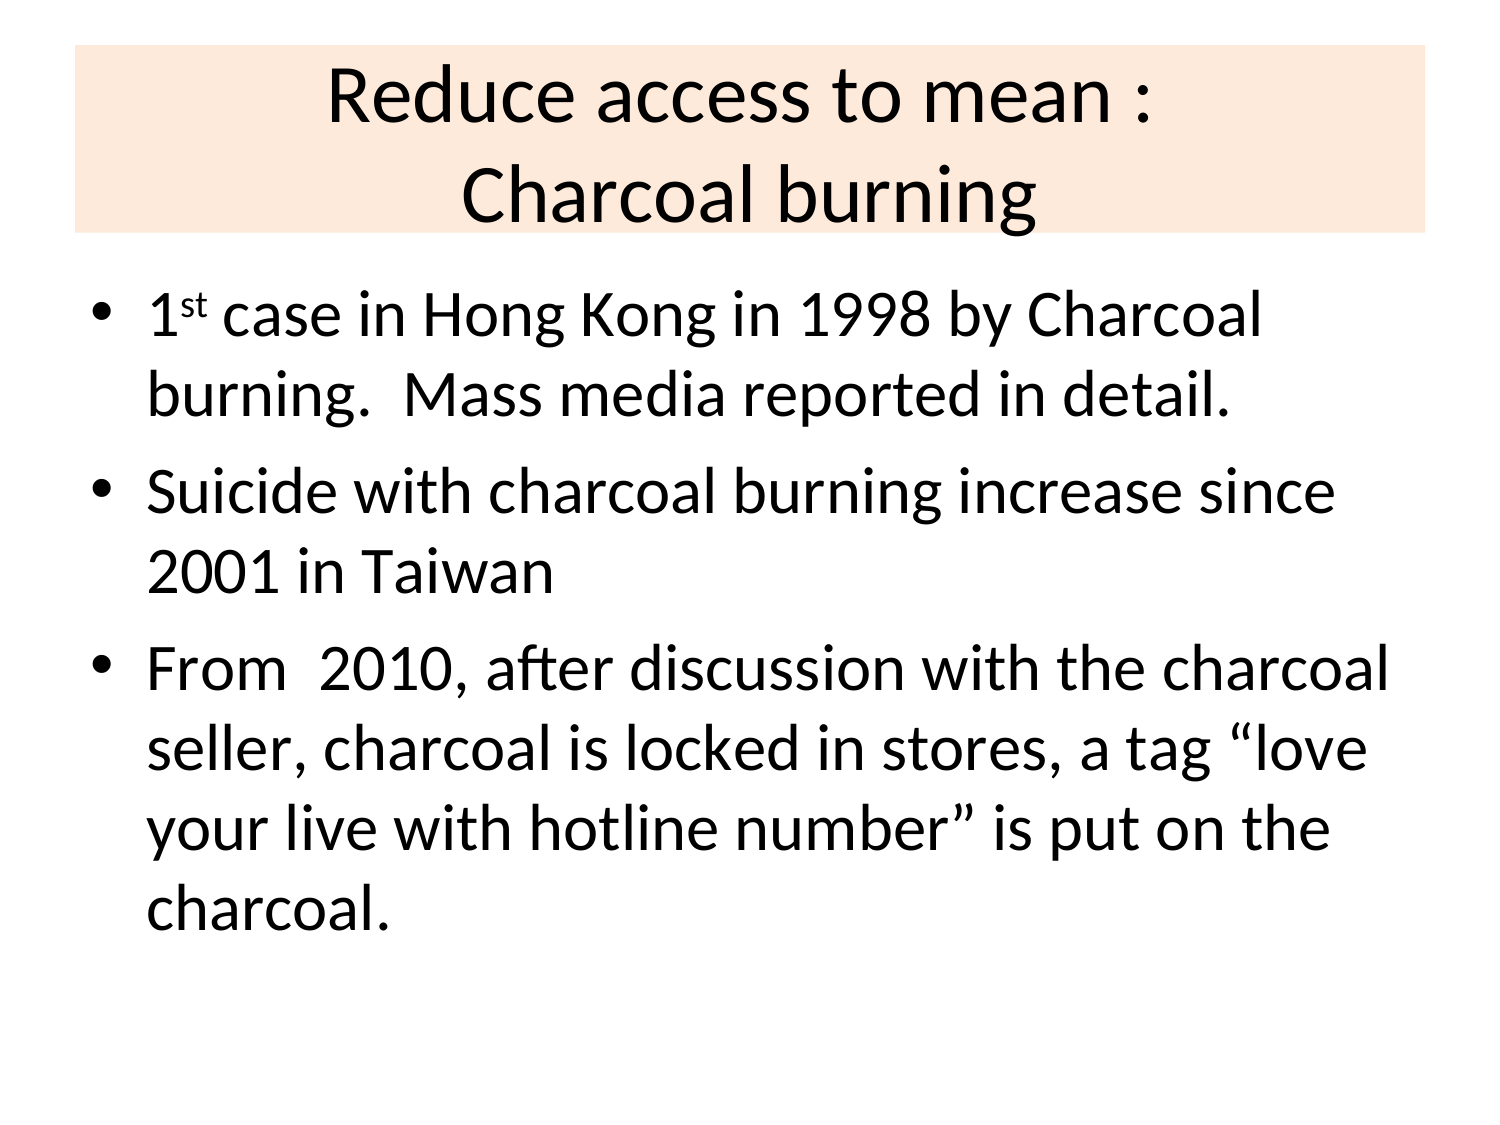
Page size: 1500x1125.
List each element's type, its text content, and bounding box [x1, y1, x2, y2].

title Reduce access to mean : Charcoal burning [75, 45, 1426, 233]
list 1st case in Hong Kong in 1998 by Charcoal burning. Mass media reported in detail. Suicide with charcoal burning increase since 2001 in Taiwan From 2010, after discussion with the charcoal seller, charcoal is locked in stores, a tag “love your live with hotline number” is put on the charcoal. [75, 262, 1426, 1005]
